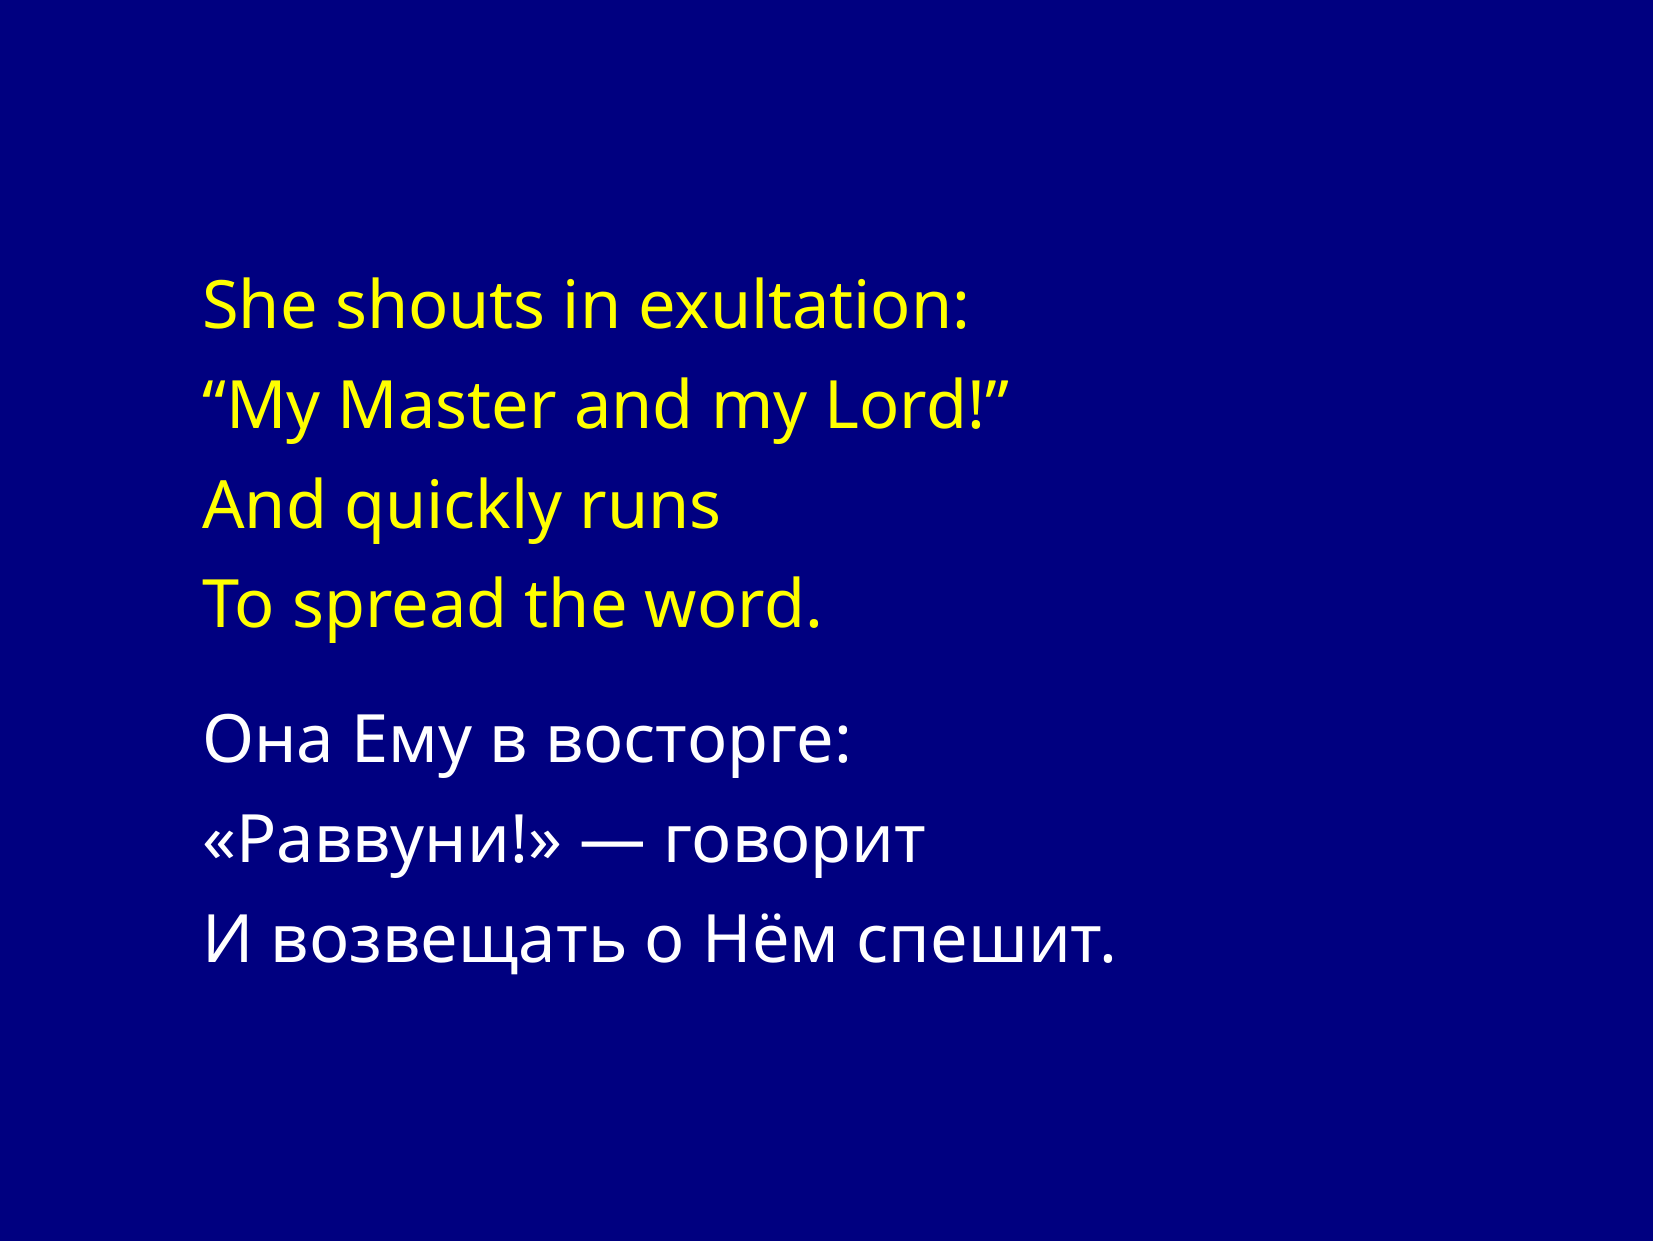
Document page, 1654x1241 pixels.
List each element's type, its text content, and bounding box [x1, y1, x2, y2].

text_box She shouts in exultation: “My Master and my Lord!” And quickly runs To spread the word. [75, 150, 1576, 638]
text_box Она Ему в восторге: «Раввуни!» — говорит И возвещать о Нём спешит. [75, 675, 1576, 1163]
